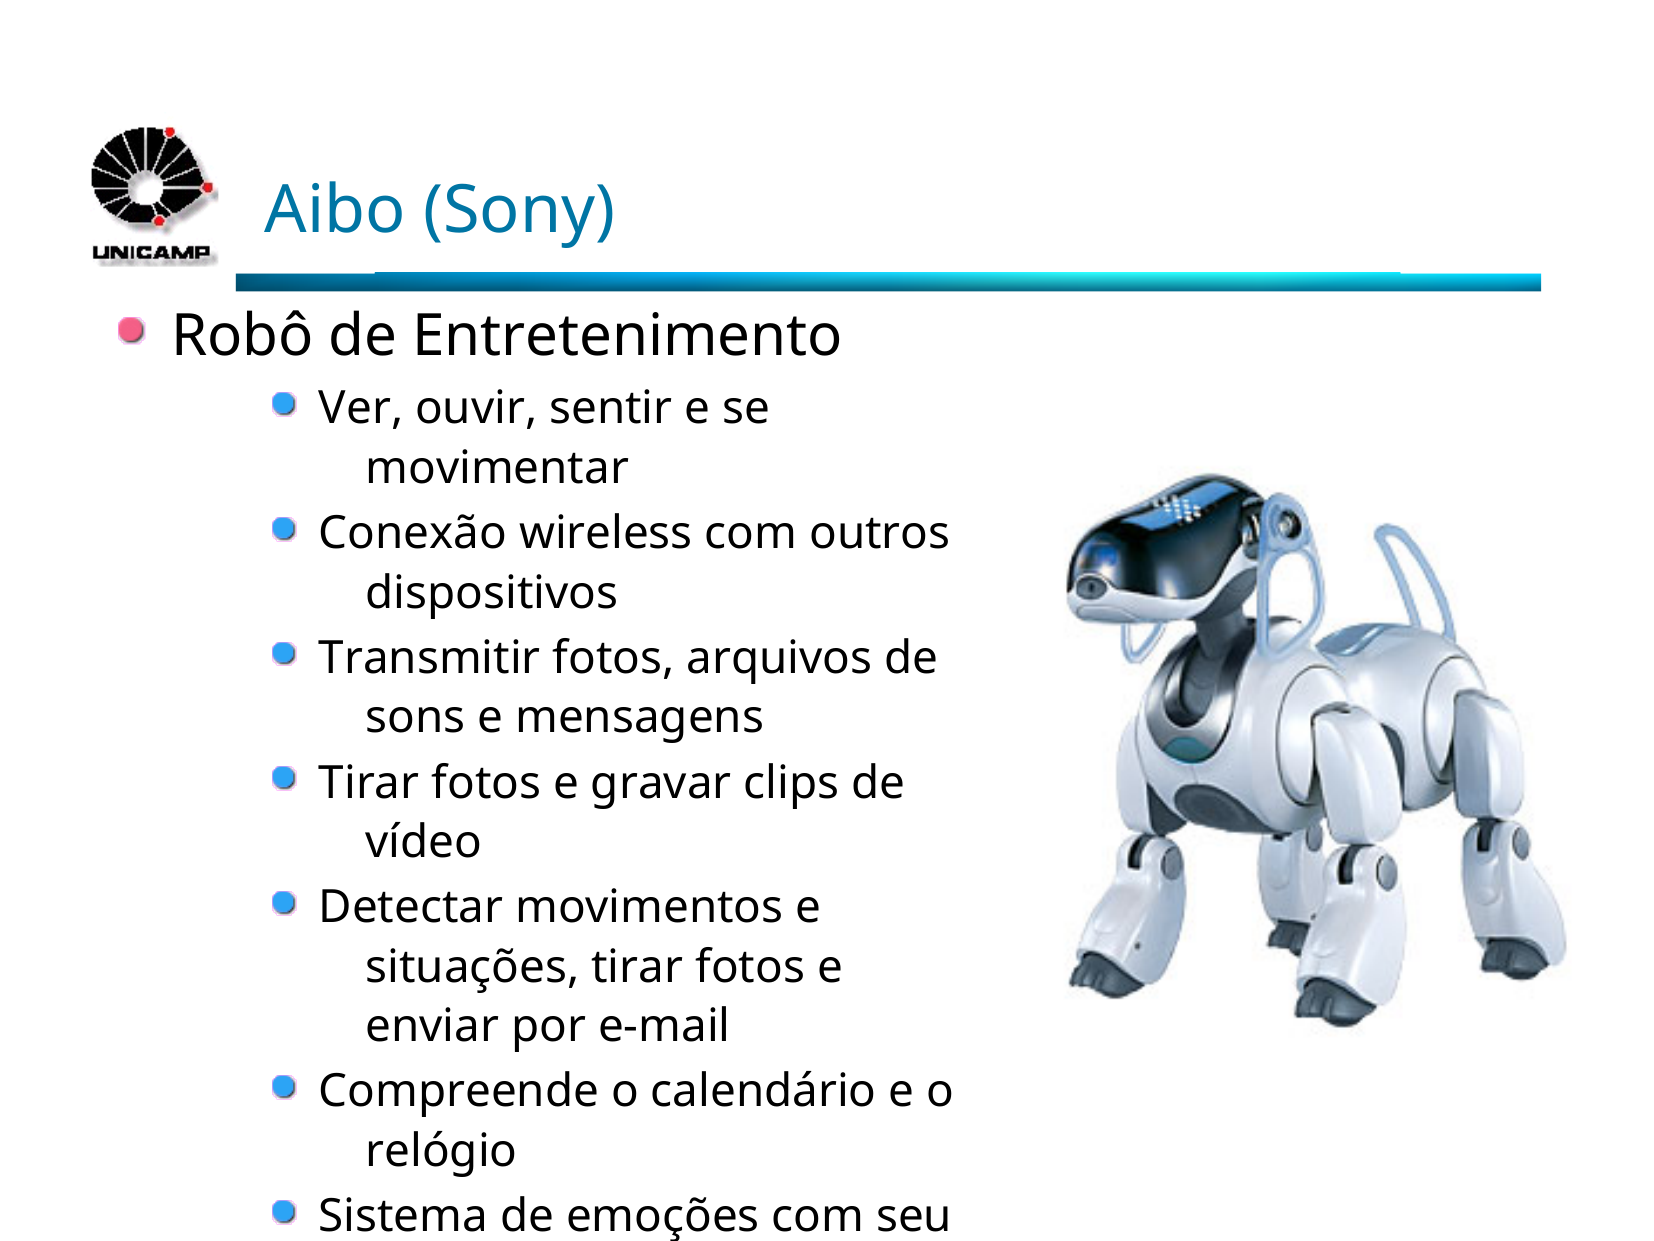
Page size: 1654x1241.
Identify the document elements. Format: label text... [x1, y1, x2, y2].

picture [1009, 448, 1595, 1042]
list Robô de Entretenimento Ver, ouvir, sentir e se movimentar Conexão wireless com outros dispositivos Transmitir fotos, arquivos de sons e mensagens Tirar fotos e gravar clips de vídeo Detectar movimentos e situações, tirar fotos e enviar por e-mail Compreende o calendário e o relógio Sistema de emoções com seu dono Personalidade evolutiva Treinado para executar manobras Capacidade de Auto-alimentação [82, 295, 977, 1152]
picture [271, 1199, 298, 1226]
picture [125, 272, 1654, 295]
title Aibo (Sony) [264, 42, 1534, 250]
